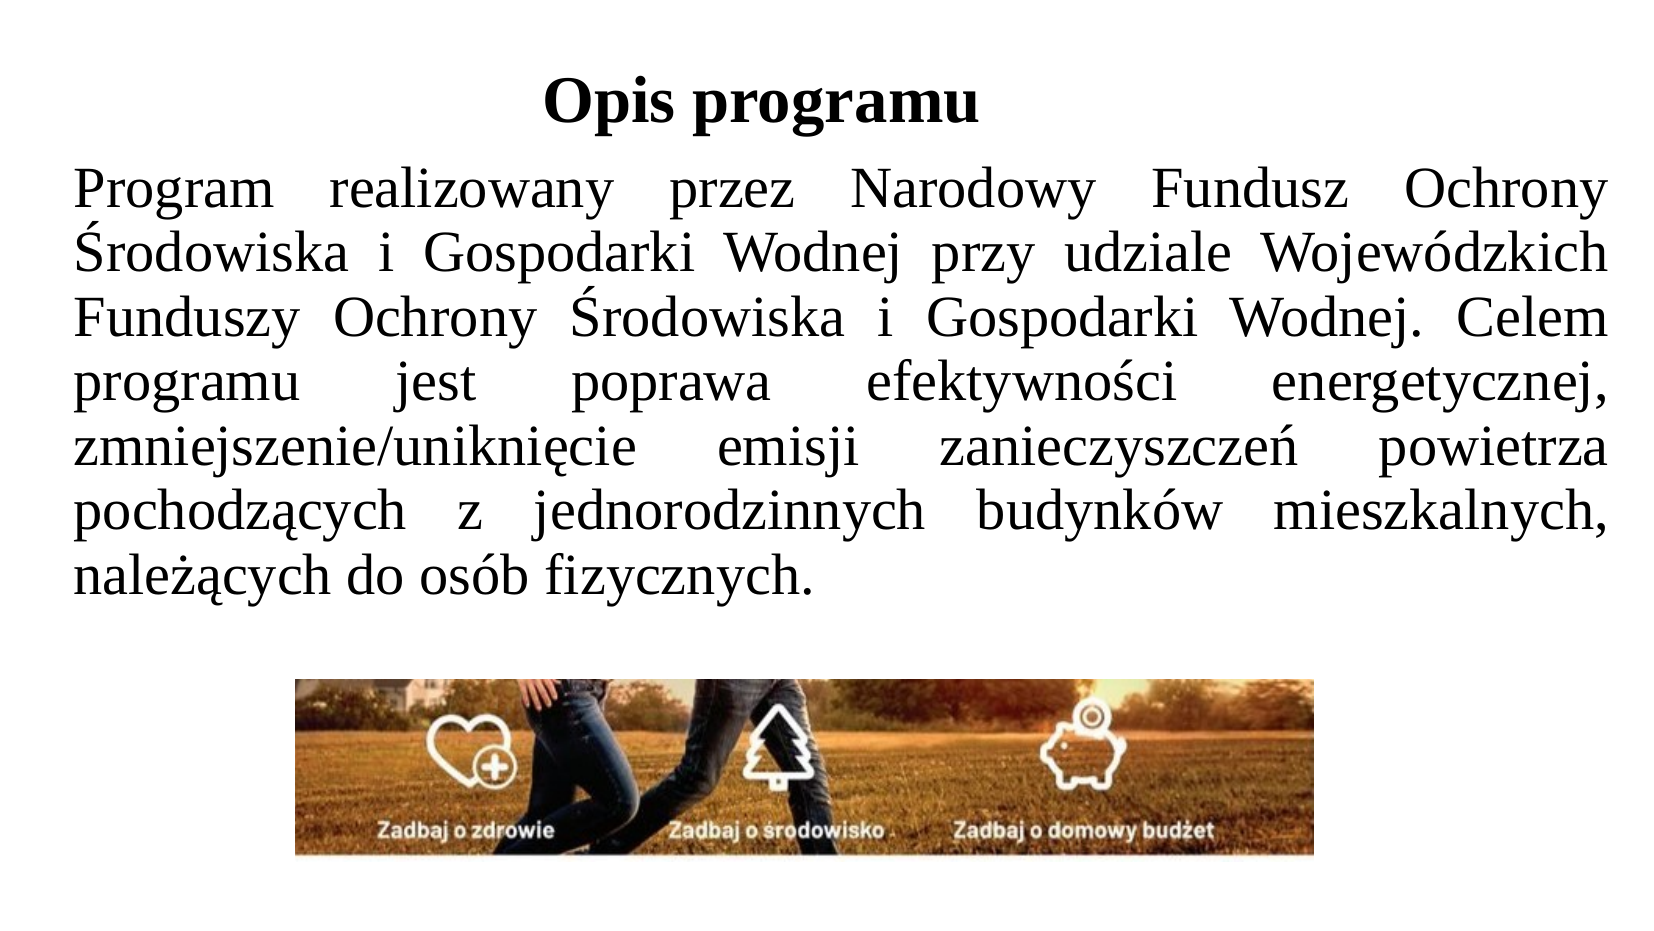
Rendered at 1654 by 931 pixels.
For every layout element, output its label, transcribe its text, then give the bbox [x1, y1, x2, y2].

title Opis programu [17, 21, 1506, 178]
text_box Program realizowany przez Narodowy Fundusz Ochrony Środowiska i Gospodarki Wodnej przy udziale Wojewódzkich Funduszy Ochrony Środowiska i Gospodarki Wodnej. Celem programu jest poprawa efektywności energetycznej, zmniejszenie/uniknięcie emisji zanieczyszczeń powietrza pochodzących z jednorodzinnych budynków mieszkalnych, należących do osób fizycznych. [59, 147, 1625, 931]
picture [295, 679, 1314, 862]
